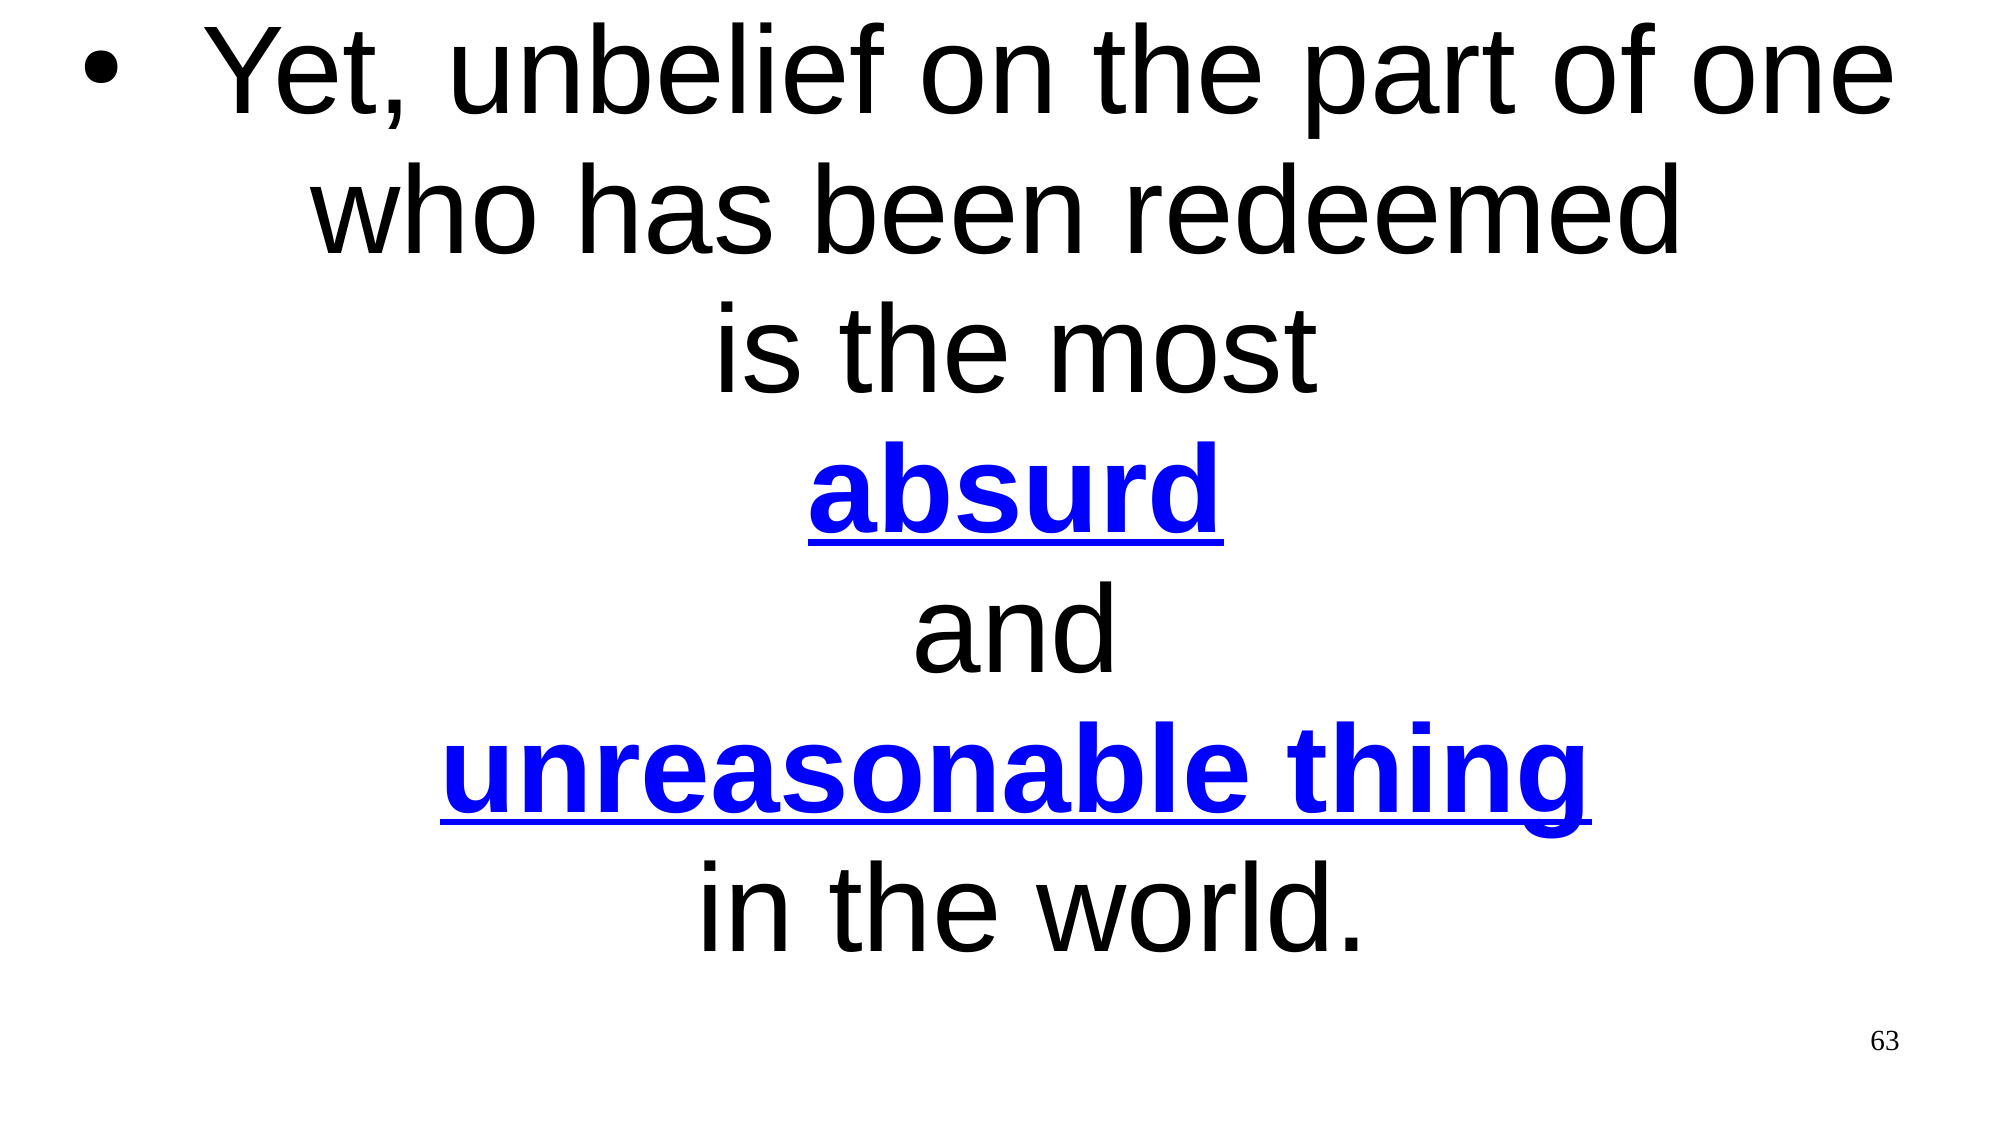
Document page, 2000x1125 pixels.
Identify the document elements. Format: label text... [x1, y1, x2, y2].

list Yet, unbelief on the part of one who has been redeemed is the most absurd and unreasonable thing in the world. [0, 0, 1996, 1123]
